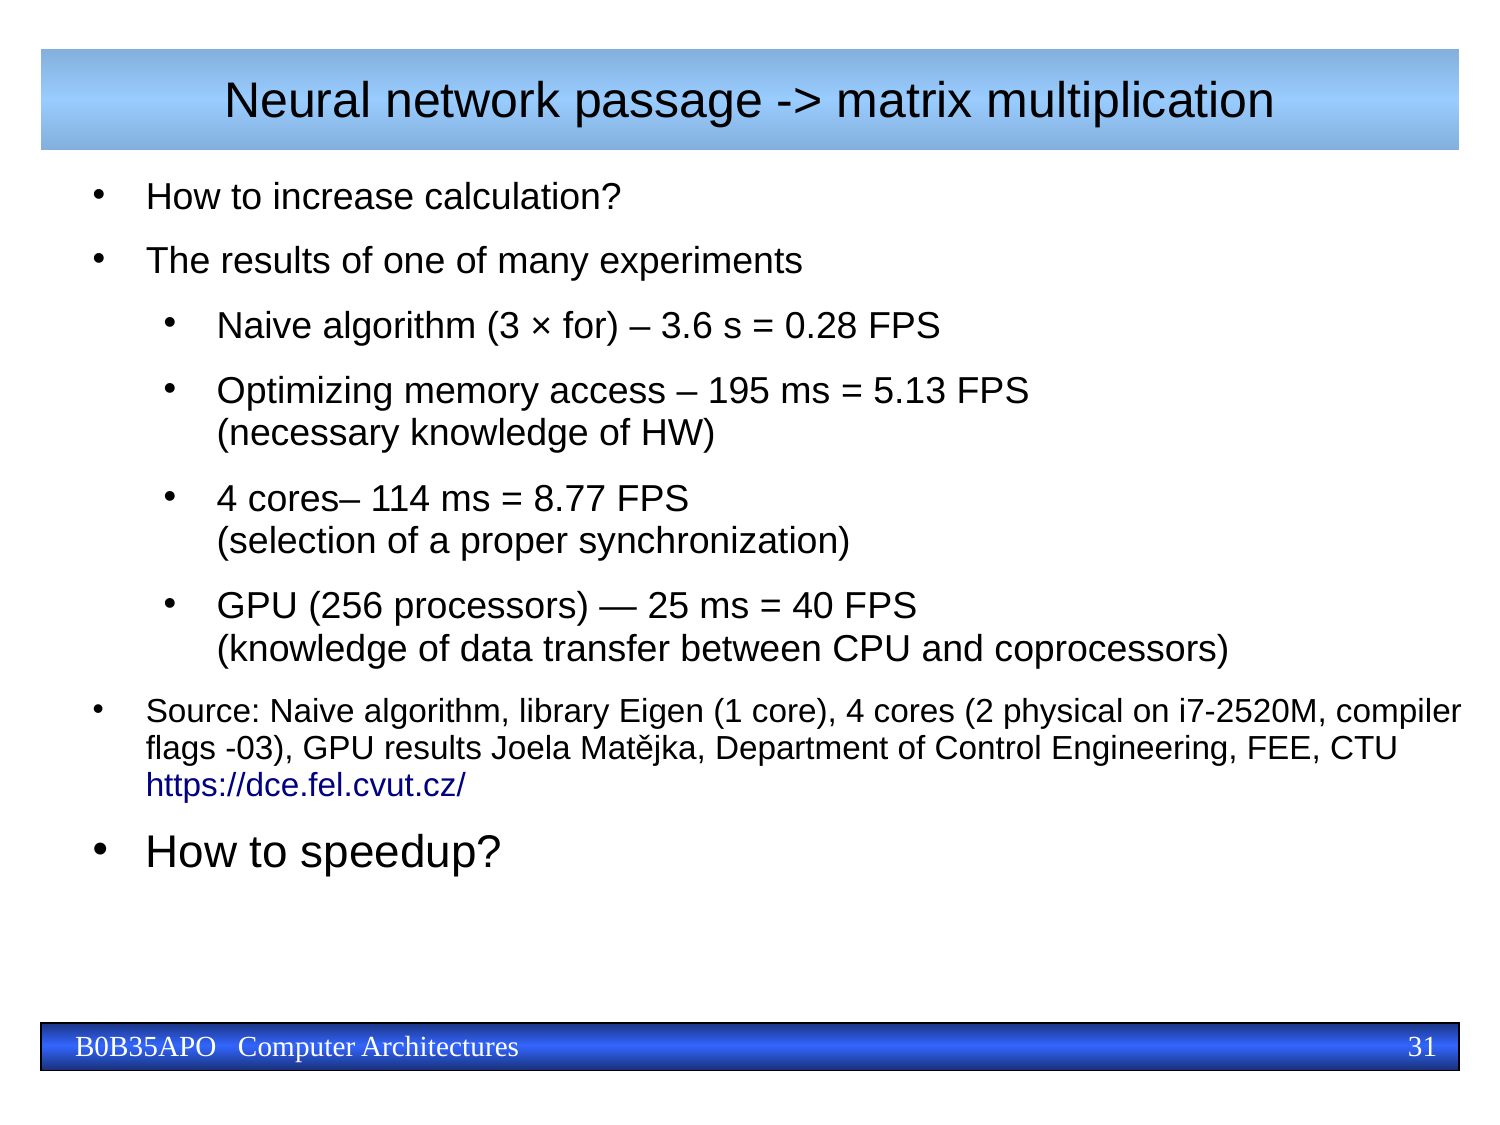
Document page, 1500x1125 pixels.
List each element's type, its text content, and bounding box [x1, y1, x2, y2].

title Neural network passage -> matrix multiplication [41, 49, 1459, 150]
text_box How to increase calculation? The results of one of many experiments Naive algorithm (3 × for) – 3.6 s = 0.28 FPS Optimizing memory access – 195 ms = 5.13 FPS (necessary knowledge of HW) 4 cores– 114 ms = 8.77 FPS (selection of a proper synchronization) GPU (256 processors) — 25 ms = 40 FPS (knowledge of data transfer between CPU and coprocessors) Source: Naive algorithm, library Eigen (1 core), 4 cores (2 physical on i7-2520M, compiler flags -03), GPU results Joela Matějka, Department of Control Engineering, FEE, CTU https://dce.fel.cvut.cz/ How to speedup? [75, 172, 1483, 988]
